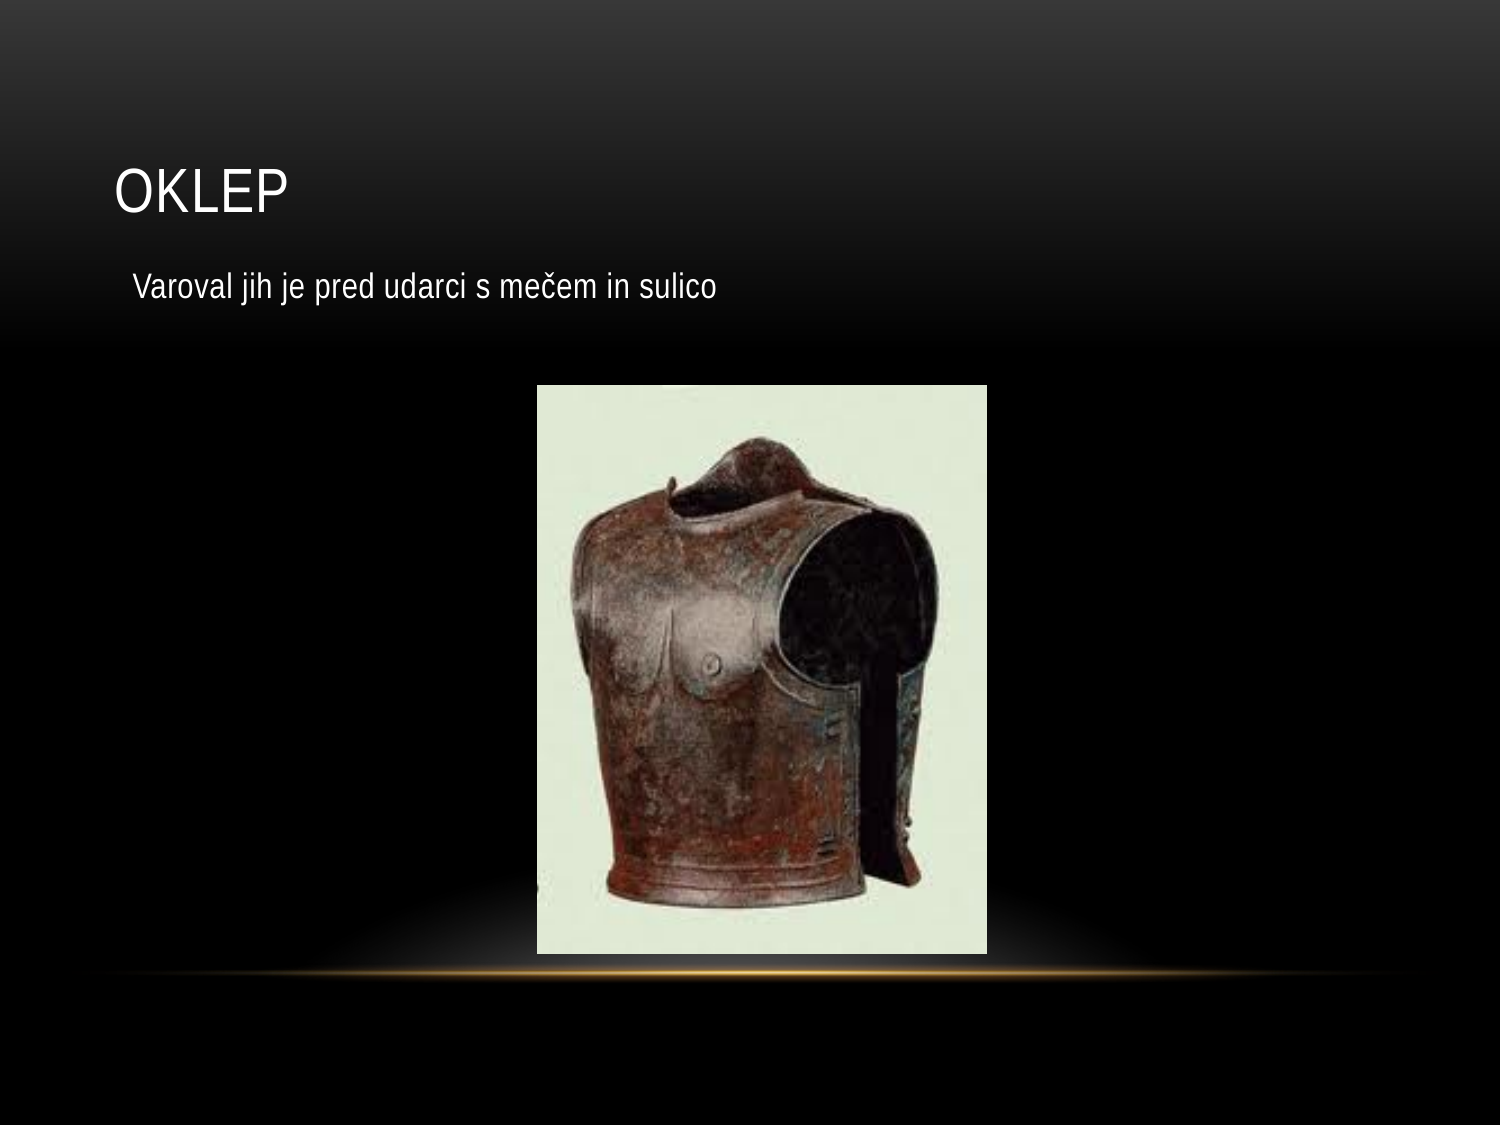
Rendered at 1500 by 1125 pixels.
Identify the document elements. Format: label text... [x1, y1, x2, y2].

list Varoval jih je pred udarci s mečem in sulico [100, 255, 1401, 931]
title OKLEP [99, 45, 1400, 233]
picture [0, 0, 1500, 1125]
